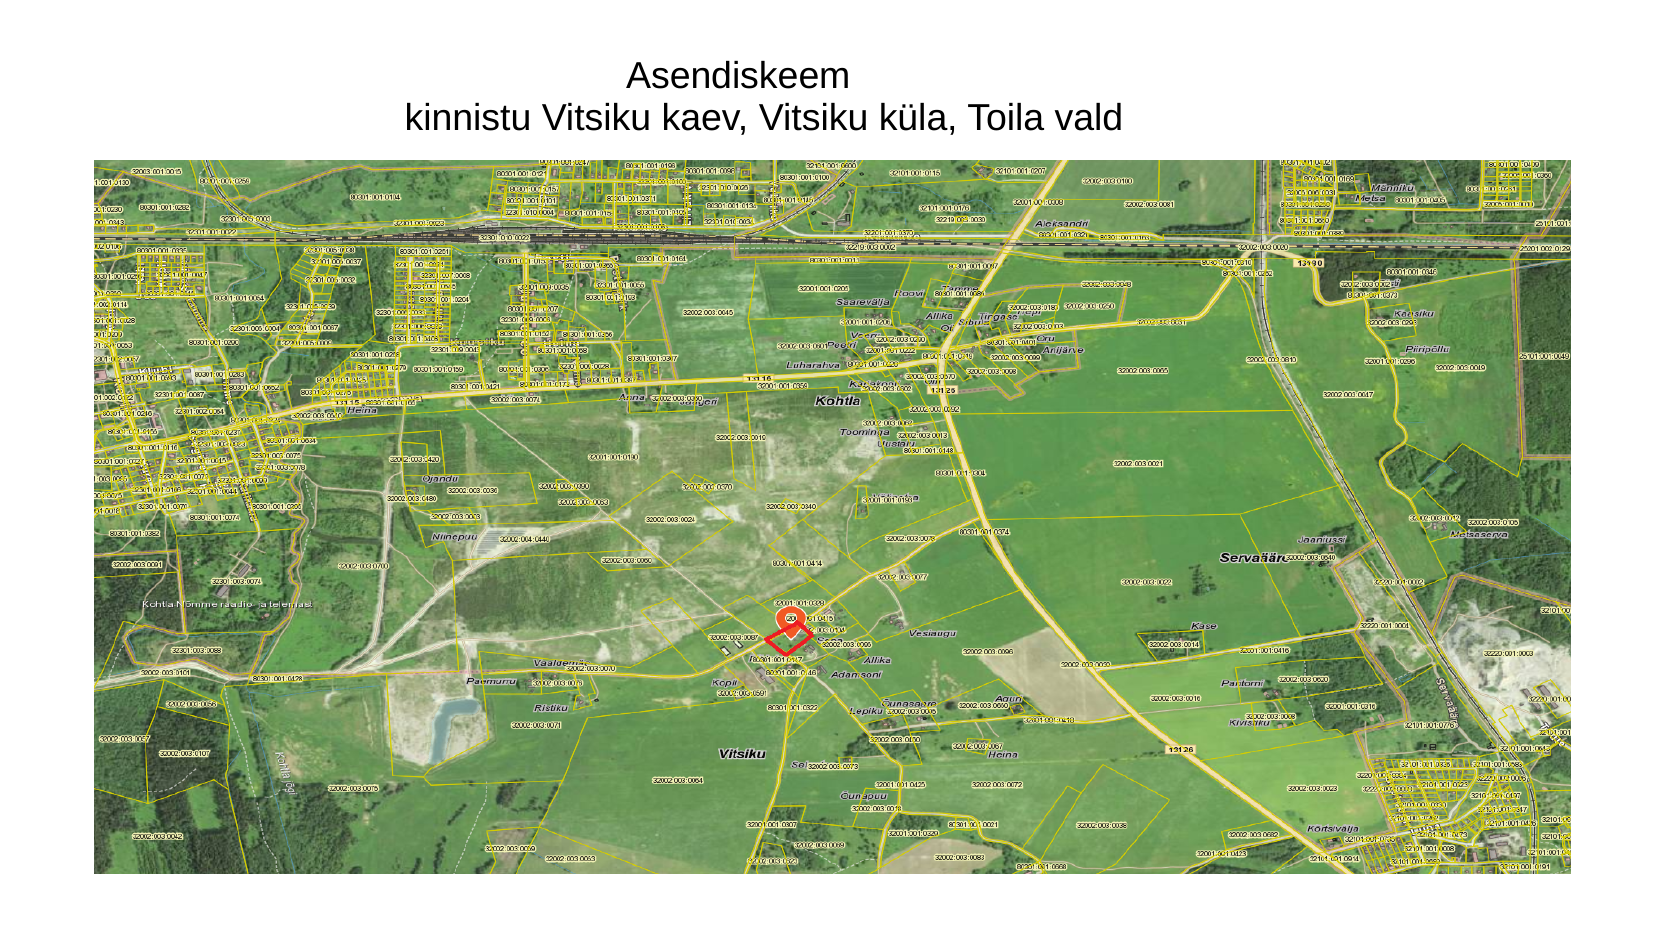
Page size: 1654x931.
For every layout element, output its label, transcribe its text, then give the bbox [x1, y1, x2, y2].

text_box Asendiskeem kinnistu Vitsiku kaev, Vitsiku küla, Toila vald [94, 47, 1571, 147]
picture [94, 160, 1571, 875]
